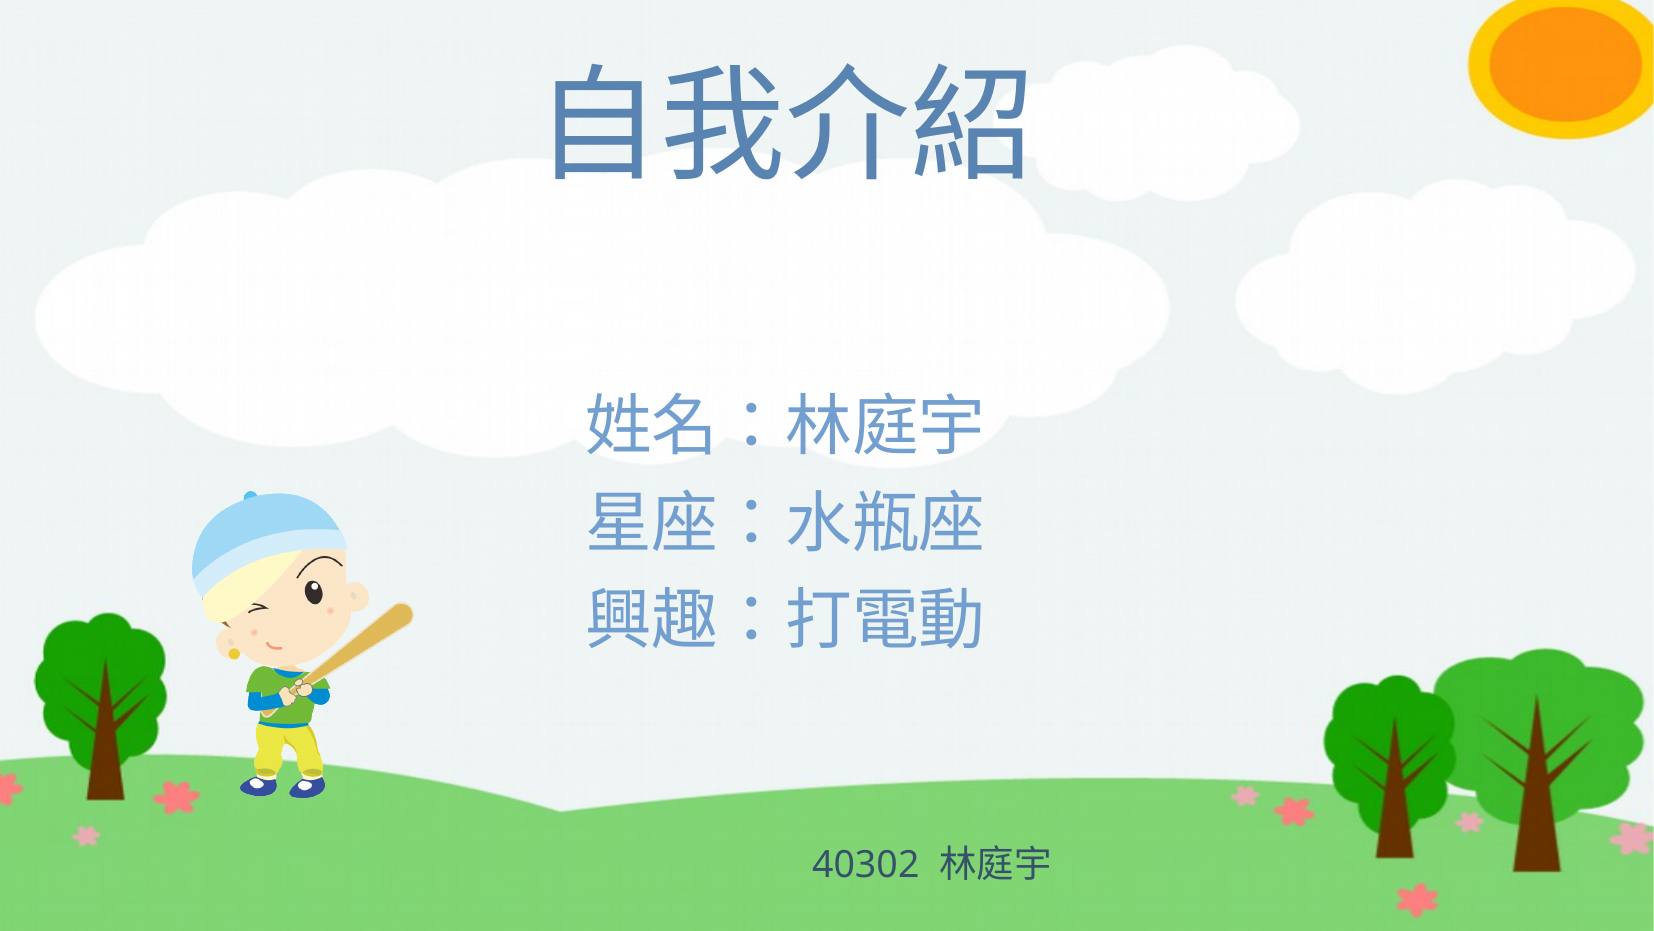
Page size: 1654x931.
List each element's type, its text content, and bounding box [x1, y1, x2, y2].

picture [0, 0, 1654, 931]
title 自我介紹 [531, 37, 1040, 193]
text_box 40302 林庭宇 [797, 826, 1123, 884]
subtitle 姓名：林庭宇 星座：水瓶座 興趣：打電動 [360, 265, 1211, 770]
